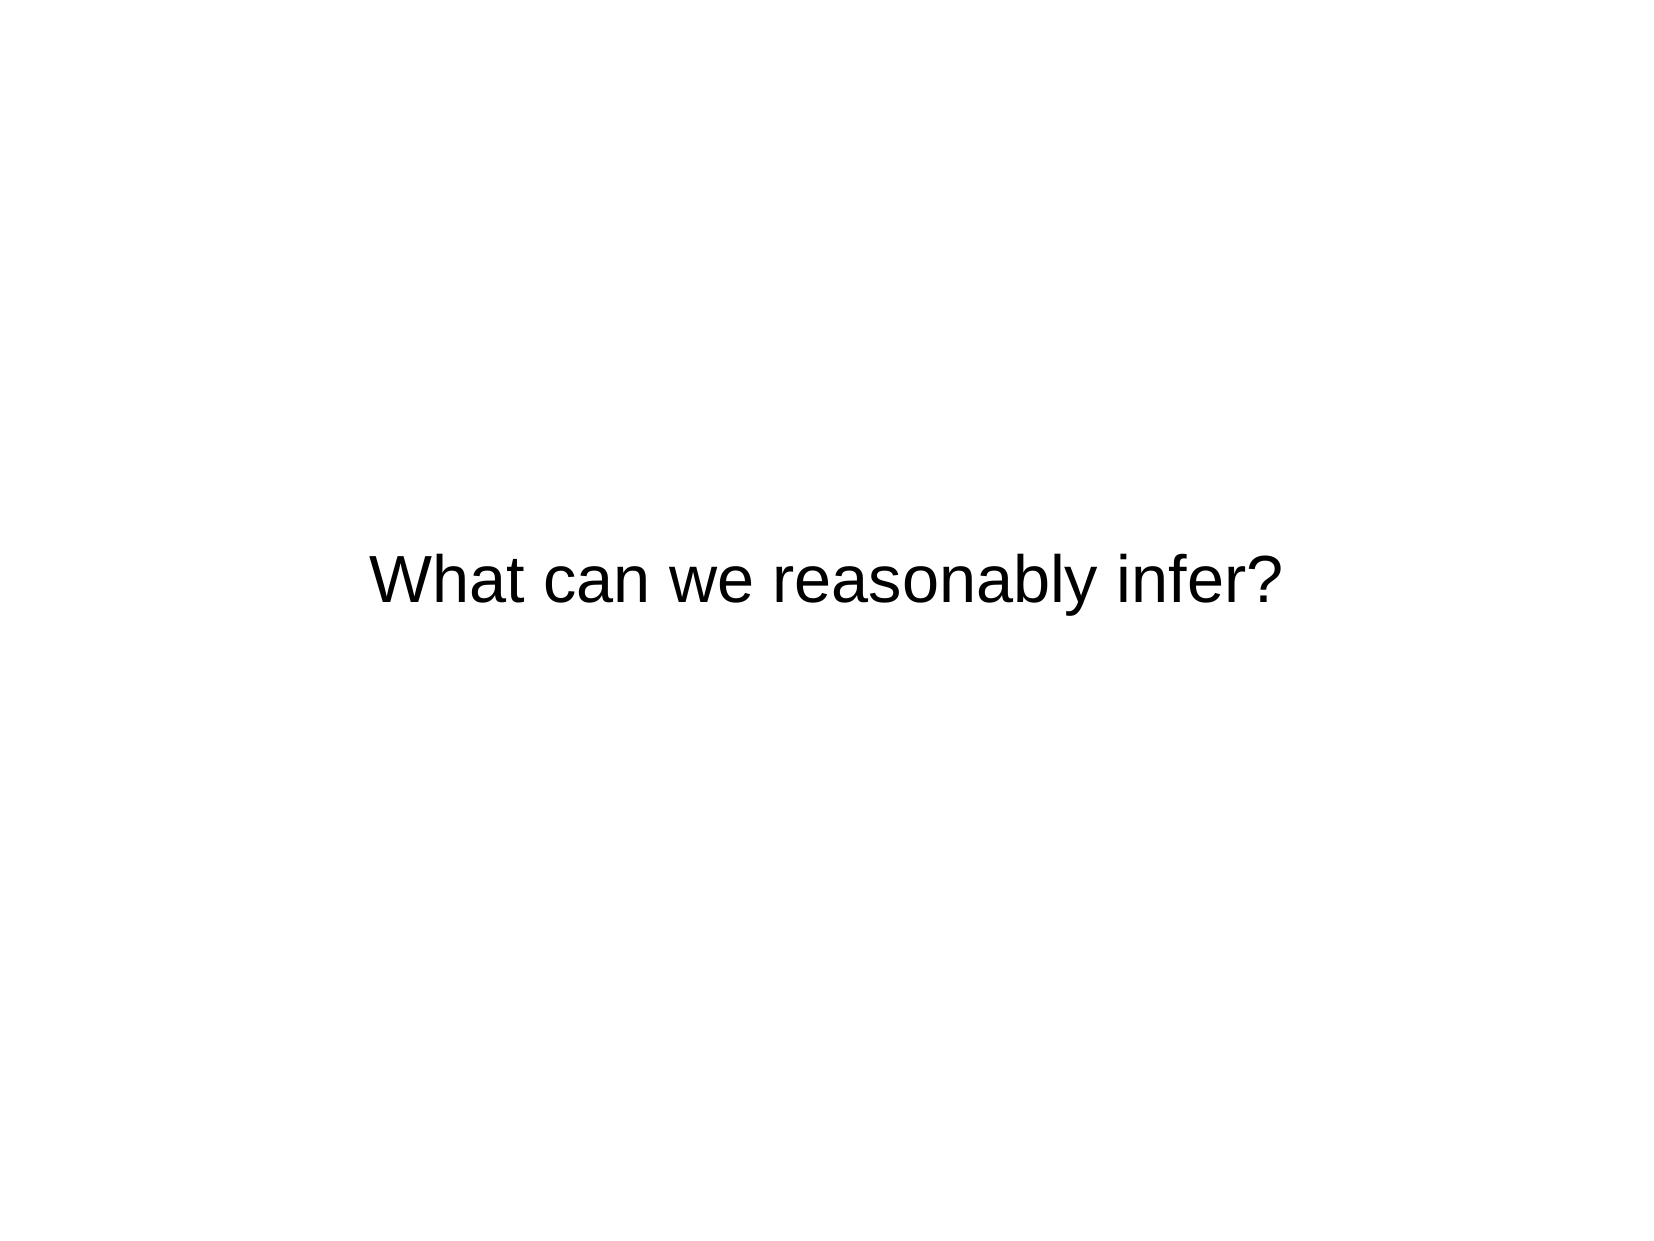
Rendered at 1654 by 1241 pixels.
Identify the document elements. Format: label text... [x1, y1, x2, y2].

subtitle What can we reasonably infer? [82, 56, 1571, 1102]
